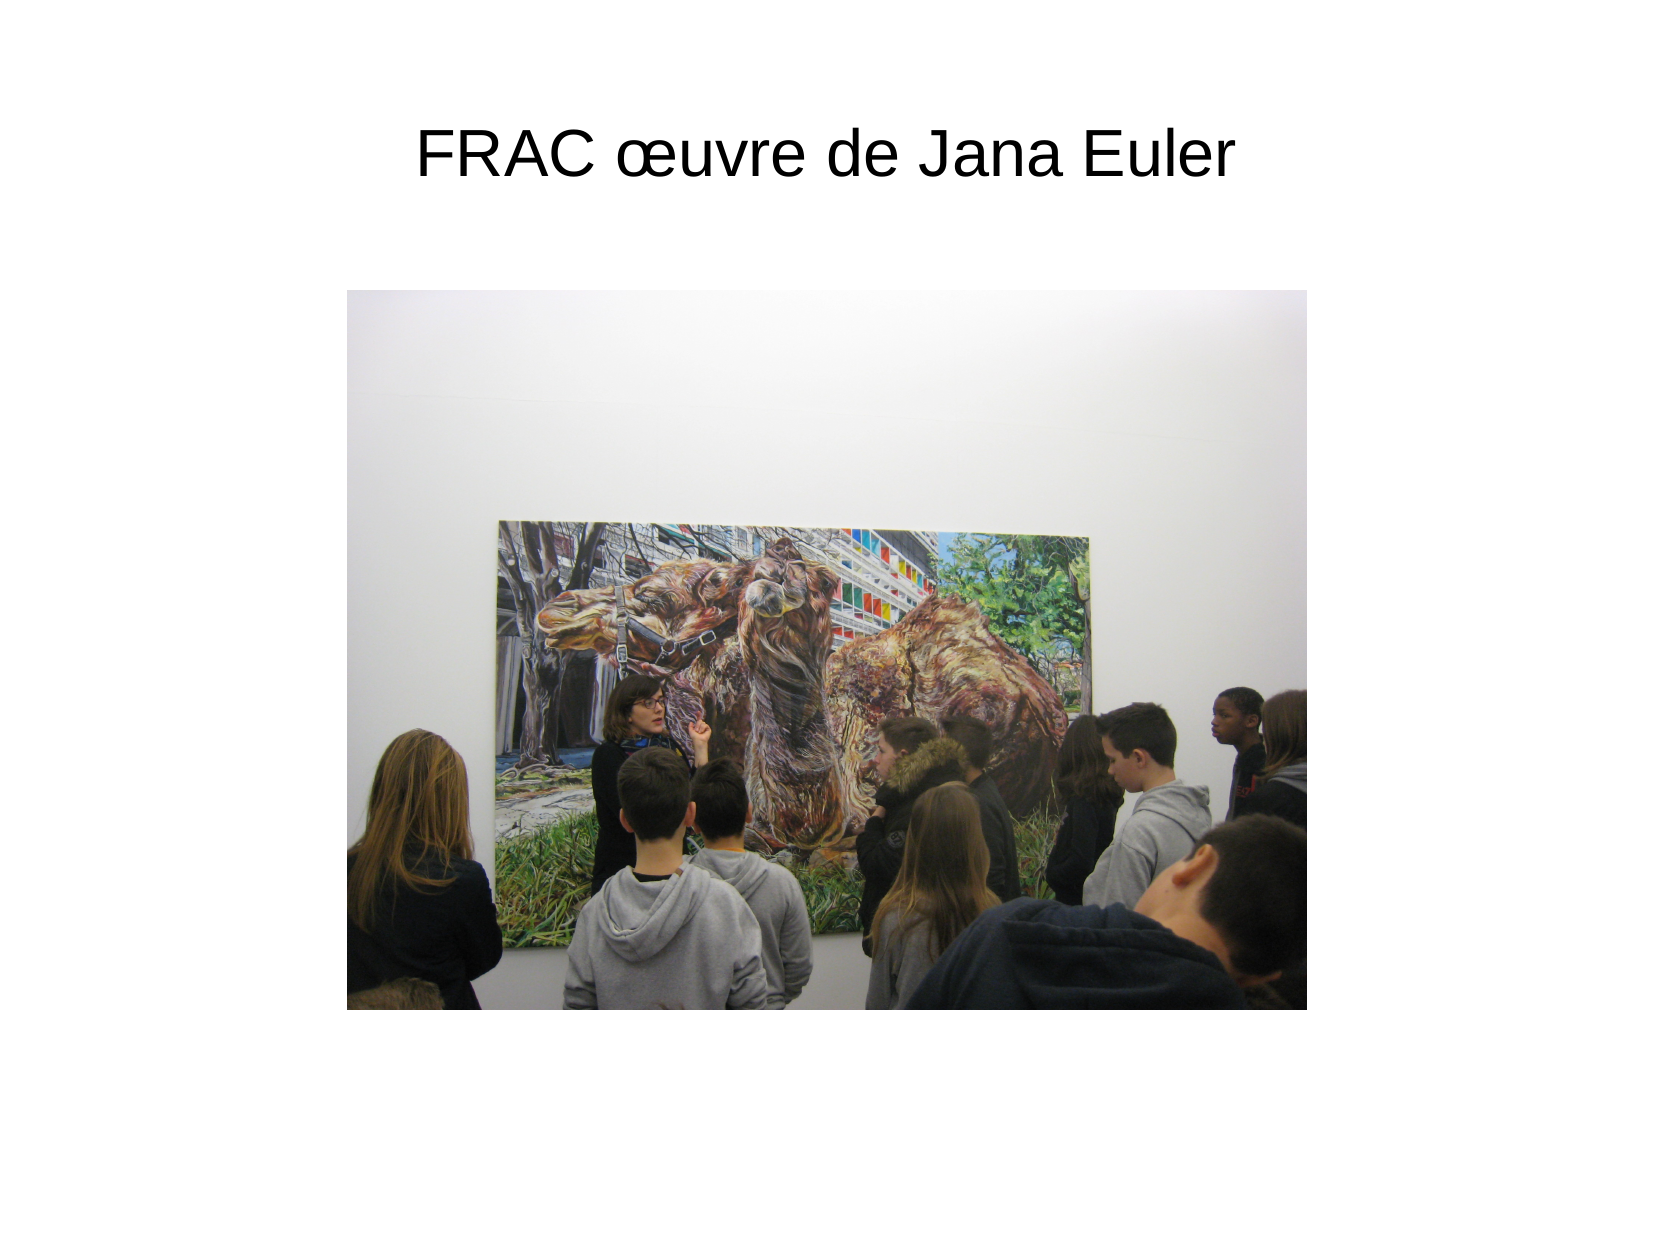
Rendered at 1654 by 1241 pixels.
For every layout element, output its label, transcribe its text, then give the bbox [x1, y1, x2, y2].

title FRAC œuvre de Jana Euler [82, 49, 1571, 257]
picture [347, 290, 1307, 1010]
